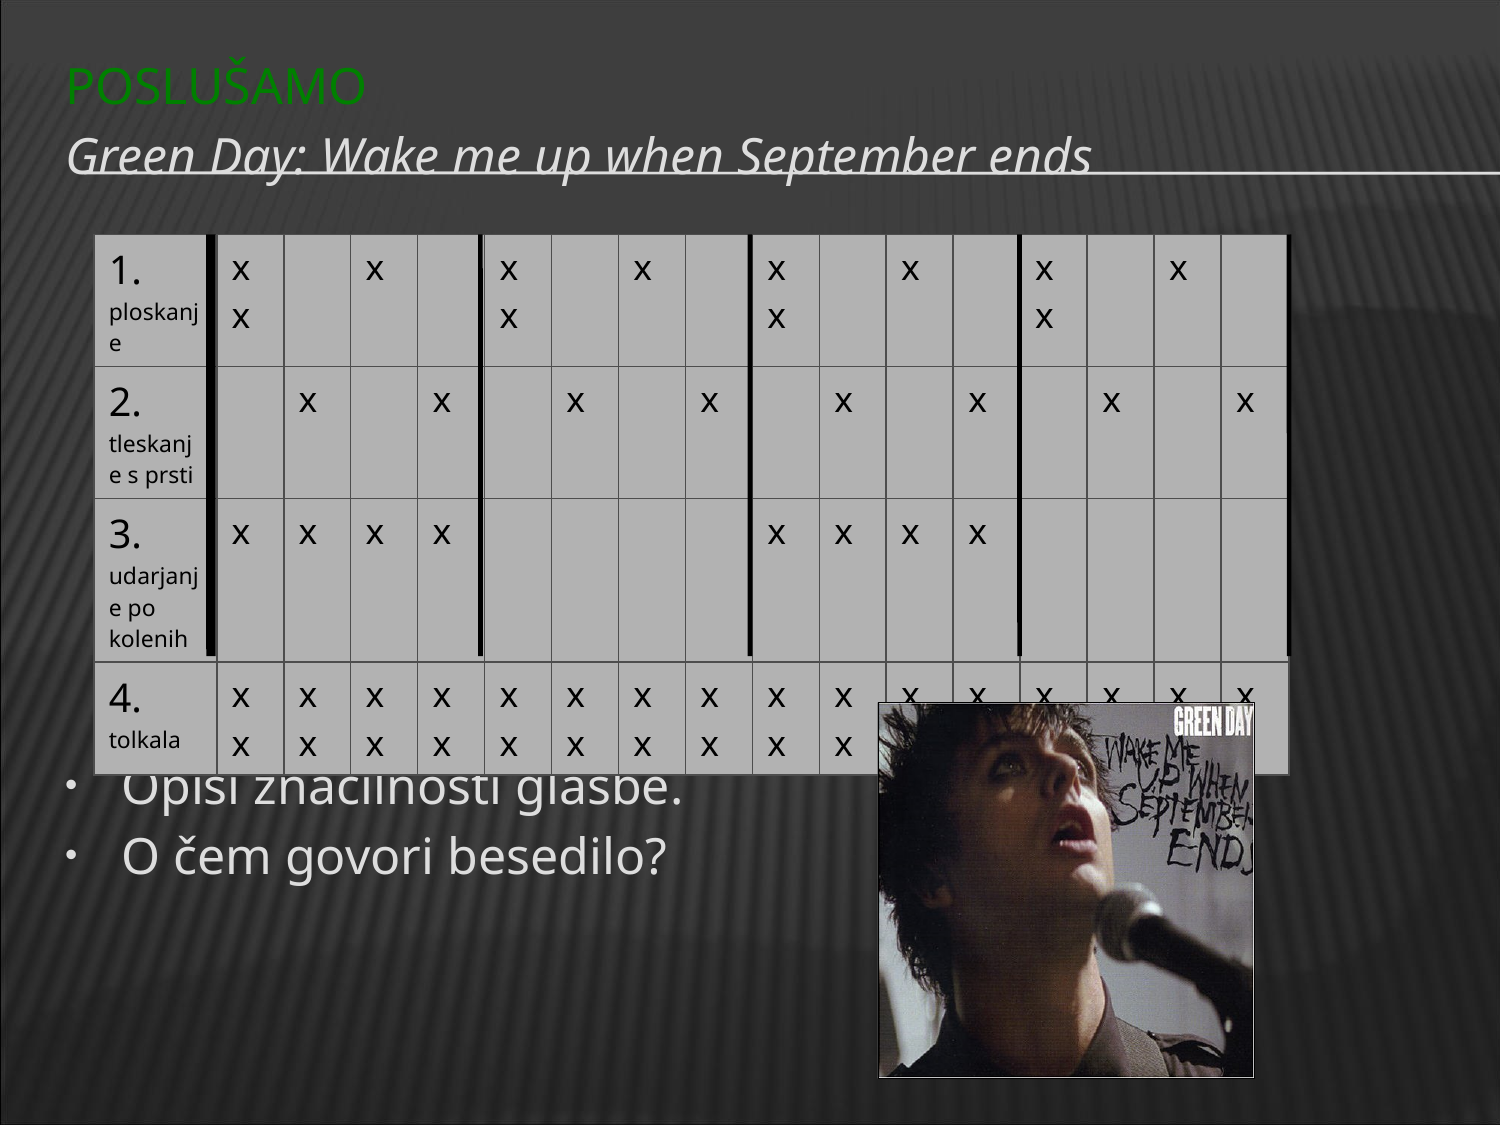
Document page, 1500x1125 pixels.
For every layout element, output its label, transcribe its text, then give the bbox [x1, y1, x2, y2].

table_cell x [285, 367, 350, 498]
table_cell x [753, 499, 819, 661]
table_cell x x [887, 663, 952, 702]
table_header x [1155, 235, 1220, 366]
table_cell x x [954, 663, 1019, 702]
table_header [954, 235, 1017, 366]
table_cell x [418, 367, 478, 498]
table_header [285, 235, 350, 366]
table_cell [552, 499, 618, 661]
table_cell x [954, 367, 1017, 498]
table_cell x x [1222, 663, 1288, 774]
picture [0, 0, 1500, 1125]
table_cell [1222, 499, 1288, 661]
table_cell x [218, 499, 283, 661]
table_cell [218, 367, 283, 498]
table_cell x [686, 367, 747, 498]
table_cell x [285, 499, 350, 661]
table_cell x [1222, 367, 1286, 498]
table_cell 3. udarjanje po kolenih [95, 499, 216, 661]
table_cell [1021, 499, 1086, 661]
table_header [552, 235, 618, 366]
table_cell x x [820, 663, 885, 774]
table_header x [351, 235, 417, 366]
table_header x [887, 235, 952, 366]
table_header [418, 235, 478, 366]
table_cell [753, 367, 819, 498]
table_cell [1022, 367, 1086, 498]
table_cell [351, 367, 417, 498]
table_cell x x [1155, 663, 1220, 702]
table_cell [887, 367, 952, 498]
table_cell x [954, 499, 1019, 661]
table_header x x [1022, 235, 1086, 366]
table_cell x [1088, 367, 1153, 498]
table_cell x x [351, 663, 417, 774]
table_cell 2. tleskanje s prsti [95, 367, 206, 498]
table_cell x [351, 499, 417, 661]
table_header [820, 235, 885, 366]
table_header x x [485, 235, 551, 366]
table_cell x [887, 499, 952, 661]
table_cell [1155, 499, 1220, 661]
table_header x [619, 235, 685, 366]
table_cell x x [218, 663, 283, 774]
table_cell x x [619, 663, 685, 774]
table_cell x x [285, 663, 350, 774]
table_cell [1088, 499, 1153, 661]
table_cell x x [485, 663, 551, 774]
table_cell x [820, 499, 885, 661]
table_cell x x [1021, 663, 1086, 702]
table_header 1. ploskanje [95, 235, 206, 366]
table_header [1088, 235, 1153, 366]
table_cell [686, 499, 752, 661]
table_cell [485, 367, 551, 498]
table_header x x [753, 235, 819, 366]
table_cell x x [418, 663, 484, 774]
table_header [1222, 235, 1286, 366]
table_cell 4. tolkala [95, 663, 216, 774]
table_cell [485, 499, 551, 661]
table_cell [619, 499, 685, 661]
table_header [686, 235, 747, 366]
list POSLUŠAMO Green Day: Wake me up when September ends Opiši značilnosti glasbe. O čem govori besedilo? [50, 46, 1383, 1038]
table_cell x x [753, 663, 819, 774]
table_cell x x [1088, 663, 1153, 702]
table_cell [1155, 367, 1220, 498]
table_cell x x [552, 663, 618, 774]
table_cell x [552, 367, 618, 498]
table_cell x [820, 367, 885, 498]
table_cell x x [686, 663, 752, 774]
table_header x x [218, 235, 283, 366]
table_cell x [418, 499, 484, 661]
table_cell [619, 367, 685, 498]
